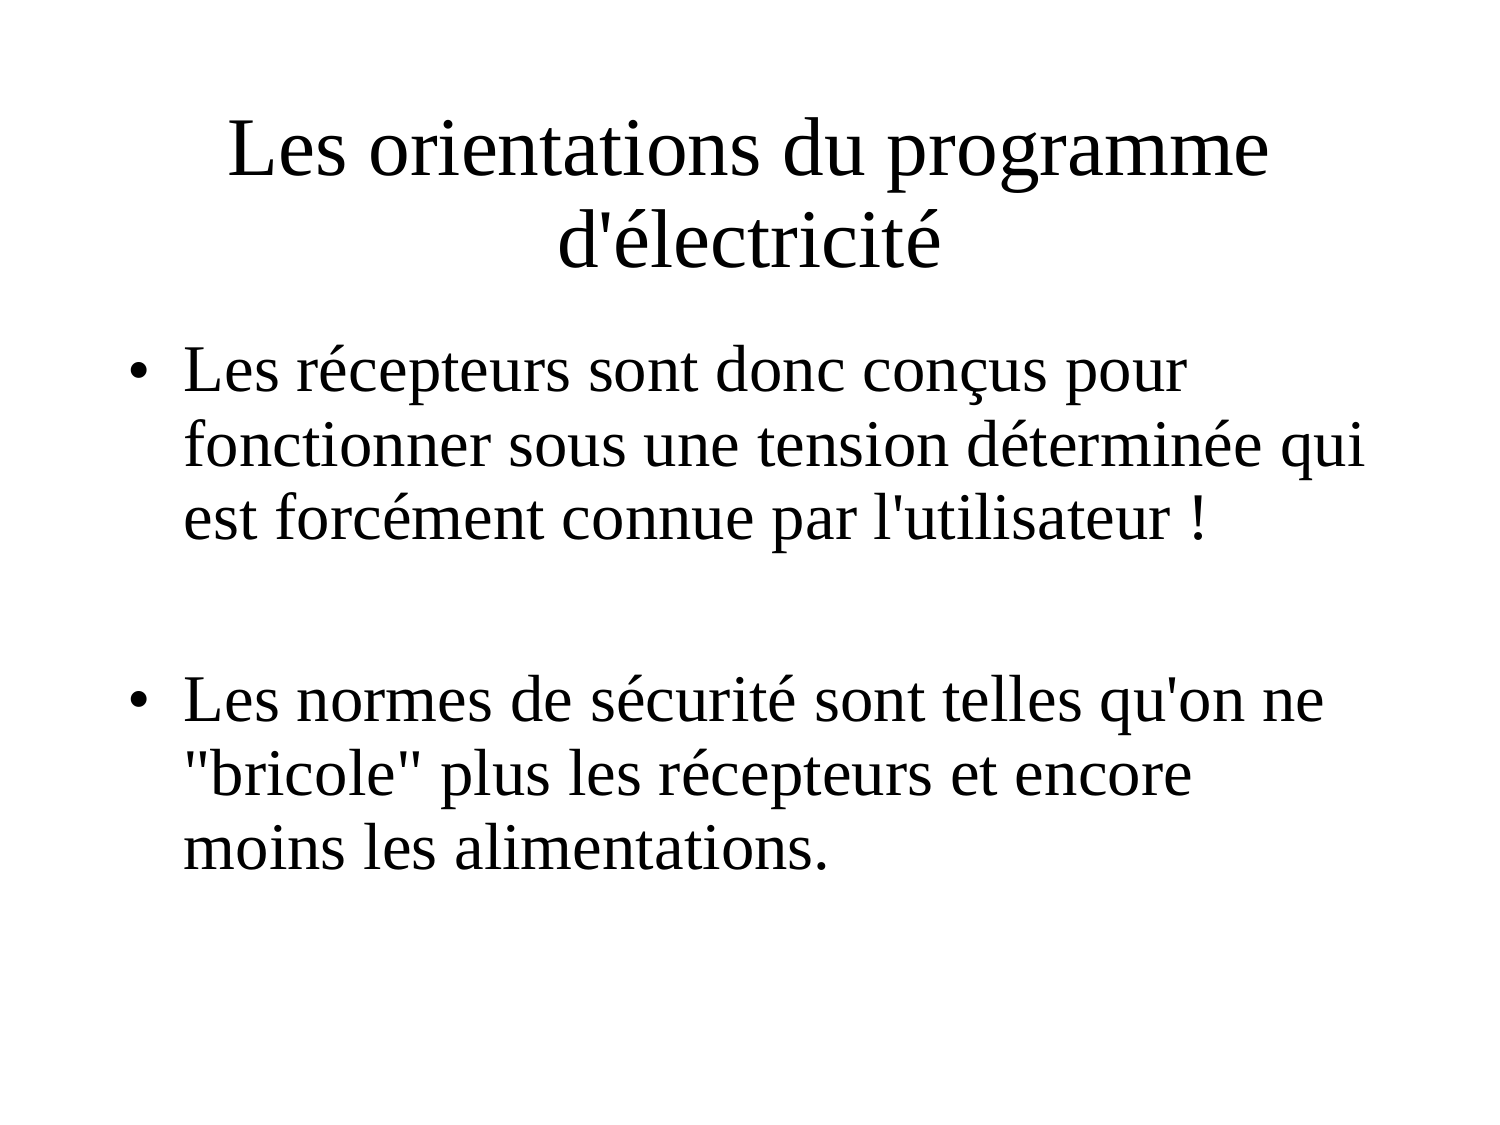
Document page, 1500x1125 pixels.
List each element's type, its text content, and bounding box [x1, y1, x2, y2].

list Les récepteurs sont donc conçus pour fonctionner sous une tension déterminée qui est forcément connue par l'utilisateur ! Les normes de sécurité sont telles qu'on ne "bricole" plus les récepteurs et encore moins les alimentations. [112, 324, 1388, 1063]
title Les orientations du programme d'électricité [112, 86, 1388, 302]
